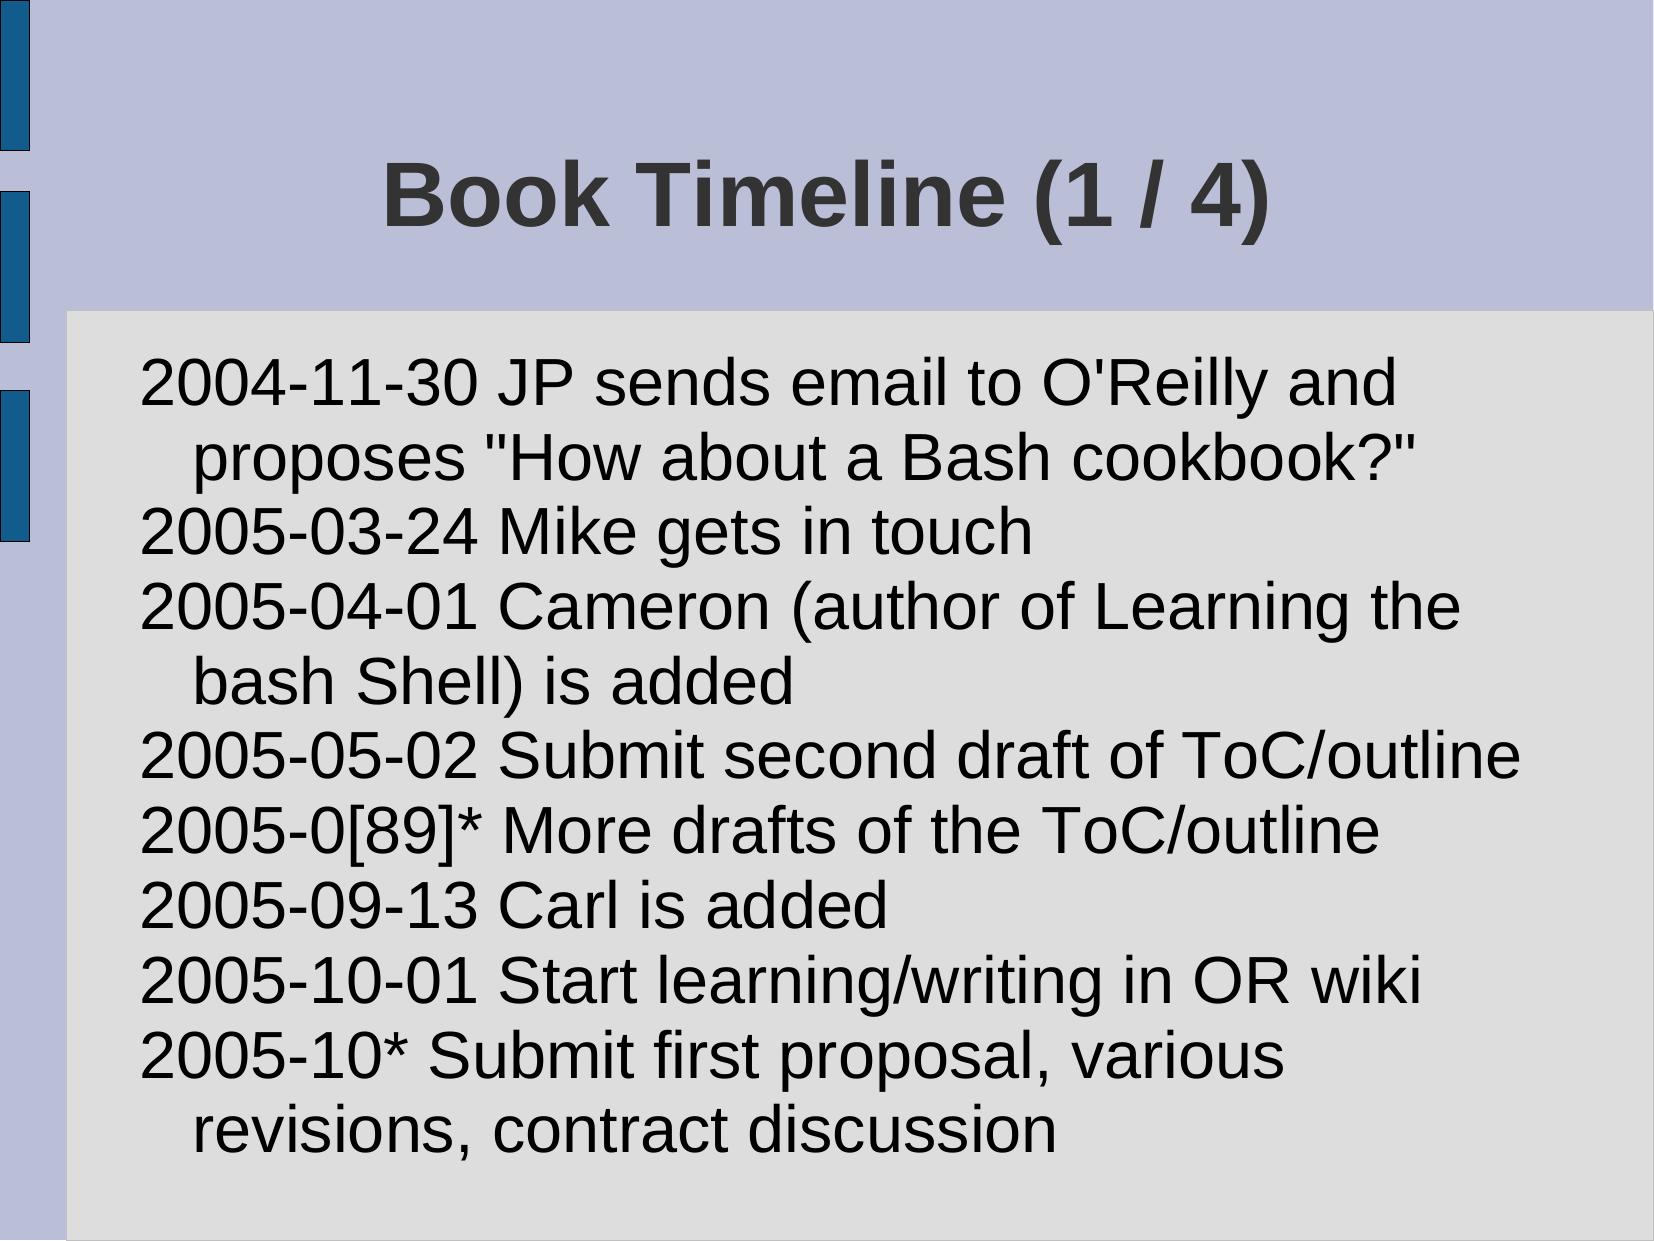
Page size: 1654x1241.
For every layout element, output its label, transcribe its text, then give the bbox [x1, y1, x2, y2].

title Book Timeline (1 / 4) [121, 98, 1534, 291]
list 2004-11-30 JP sends email to O'Reilly and proposes "How about a Bash cookbook?" 2005-03-24 Mike gets in touch 2005-04-01 Cameron (author of Learning the bash Shell) is added 2005-05-02 Submit second draft of ToC/outline 2005-0[89]* More drafts of the ToC/outline 2005-09-13 Carl is added 2005-10-01 Start learning/writing in OR wiki 2005-10* Submit first proposal, various revisions, contract discussion [121, 344, 1534, 1241]
